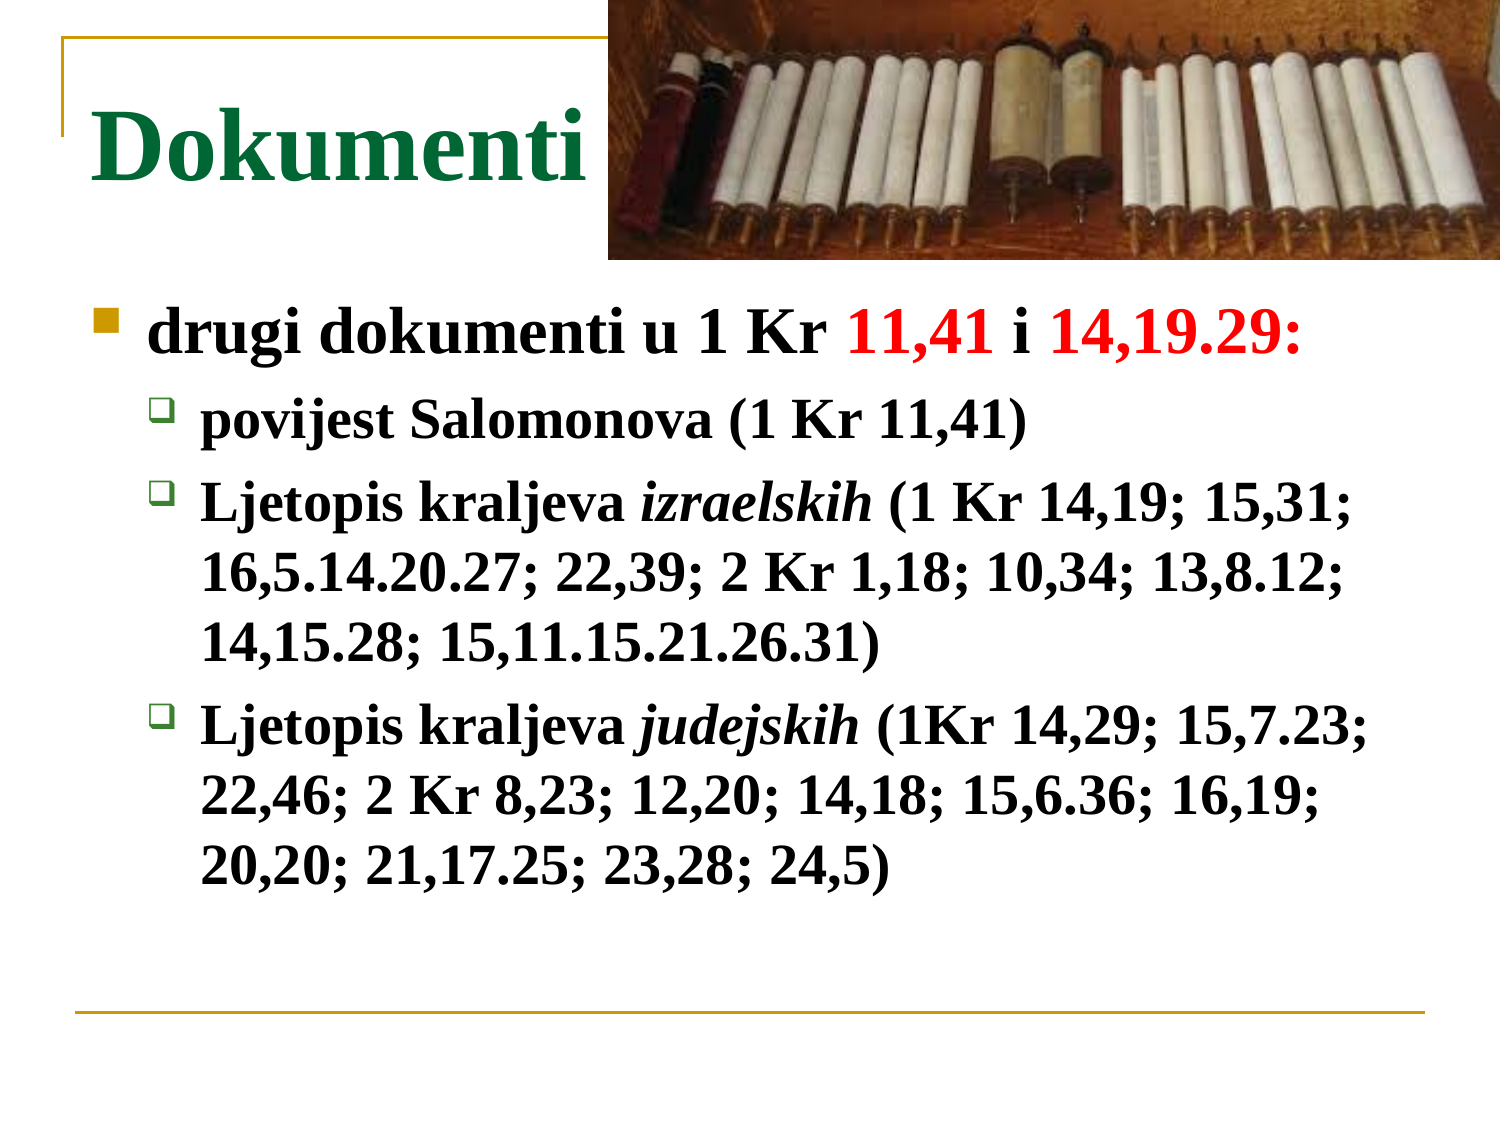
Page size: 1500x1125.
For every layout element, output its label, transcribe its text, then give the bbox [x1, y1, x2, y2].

picture [608, 0, 1500, 260]
title Dokumenti [75, 45, 608, 233]
list drugi dokumenti u 1 Kr 11,41 i 14,19.29: povijest Salomonova (1 Kr 11,41) Ljetopis kraljeva izraelskih (1 Kr 14,19; 15,31; 16,5.14.20.27; 22,39; 2 Kr 1,18; 10,34; 13,8.12; 14,15.28; 15,11.15.21.26.31) Ljetopis kraljeva judejskih (1Kr 14,29; 15,7.23; 22,46; 2 Kr 8,23; 12,20; 14,18; 15,6.36; 16,19; 20,20; 21,17.25; 23,28; 24,5) [75, 278, 1426, 1006]
